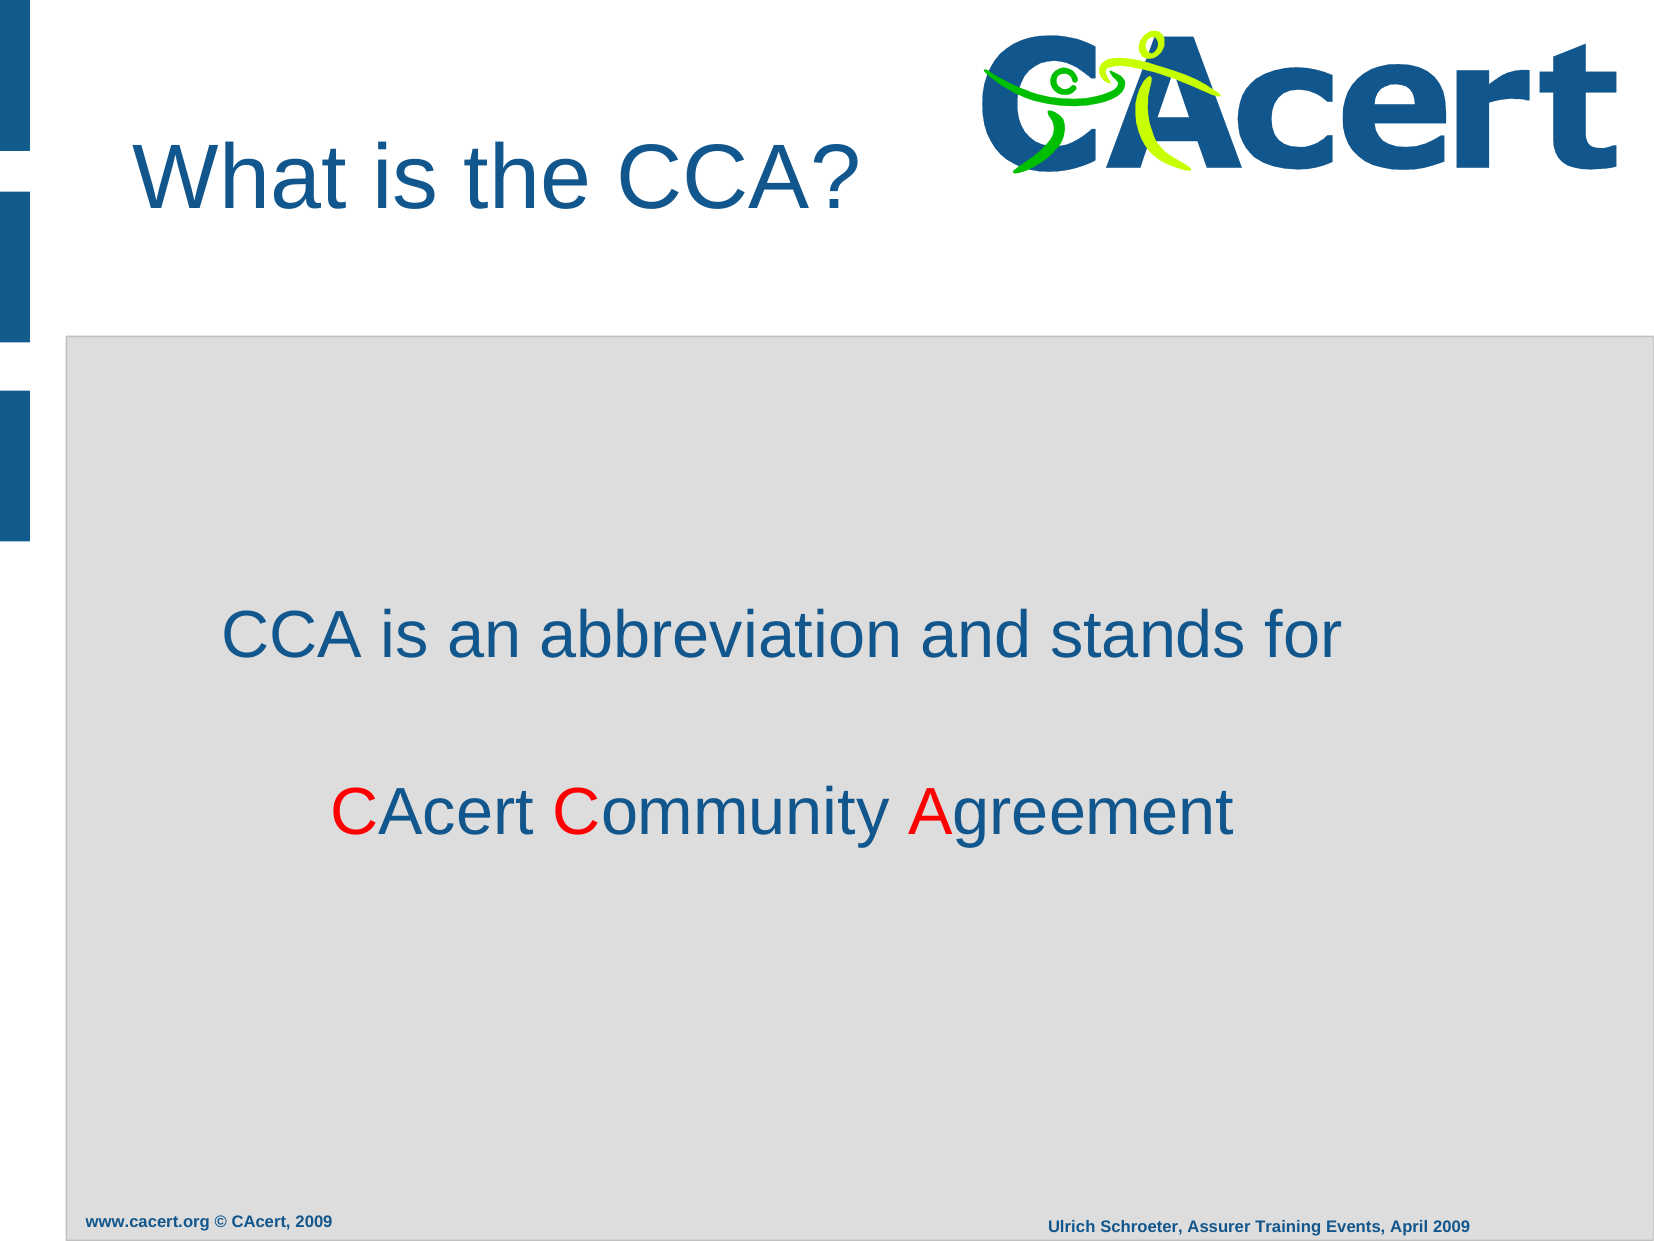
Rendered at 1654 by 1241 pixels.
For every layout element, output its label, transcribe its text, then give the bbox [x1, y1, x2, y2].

text_box CCA is an abbreviation and stands for CAcert Community Agreement [206, 575, 1359, 857]
text_box What is the CCA? [118, 118, 878, 236]
